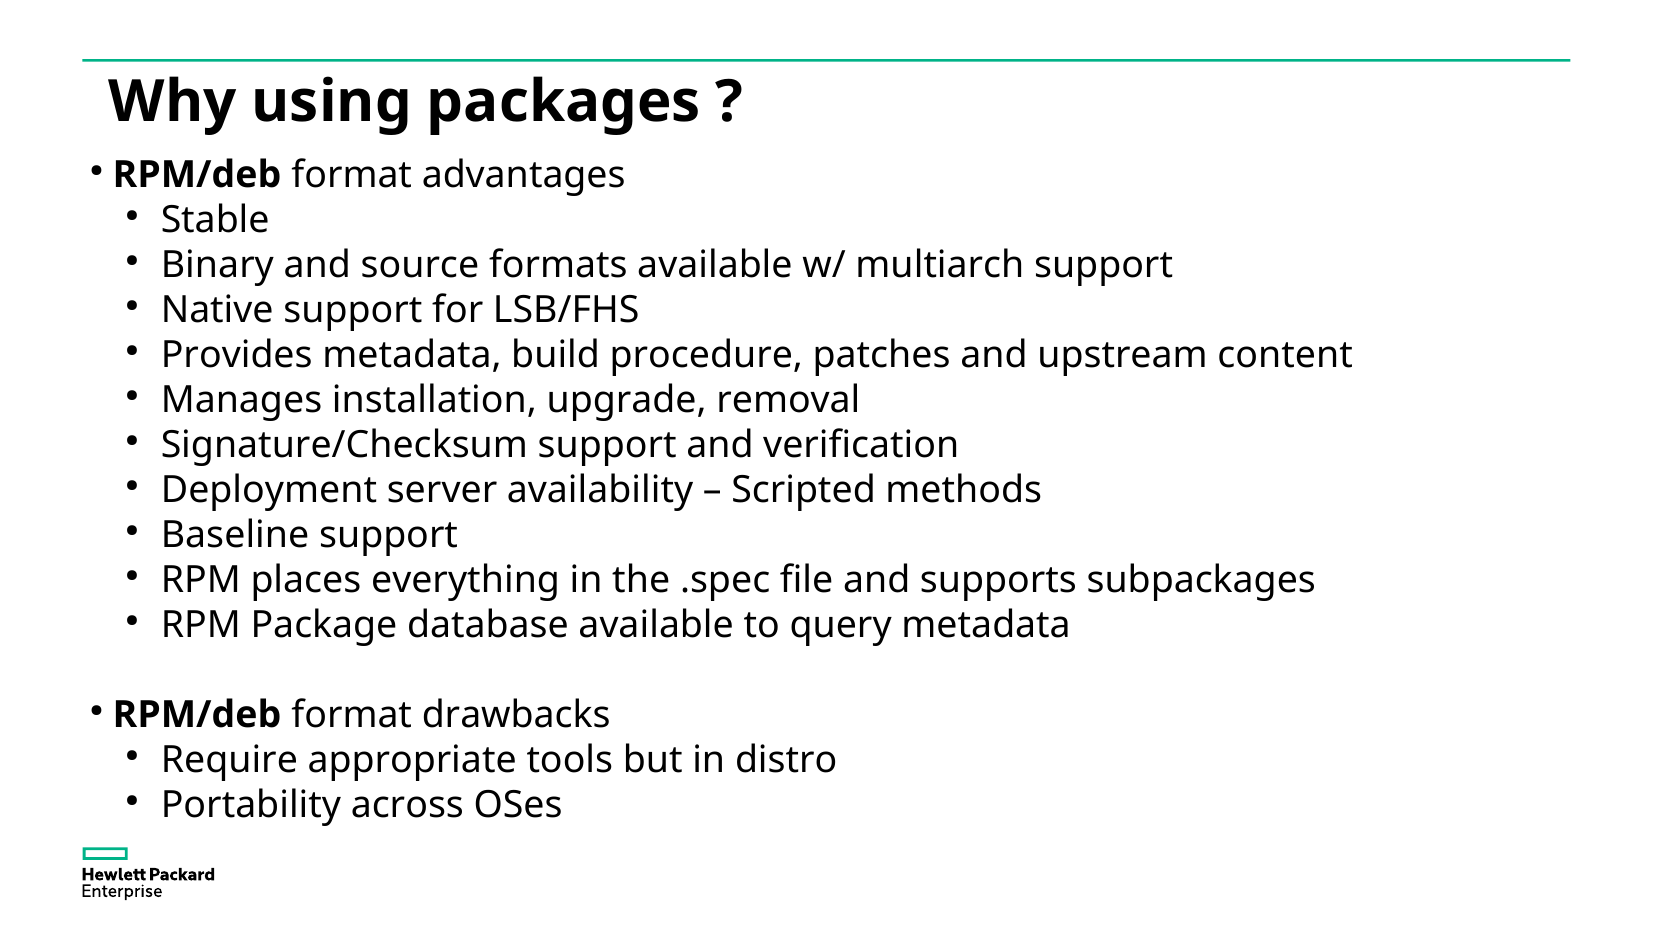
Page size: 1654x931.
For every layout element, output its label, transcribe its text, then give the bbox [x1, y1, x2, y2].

text_box RPM/deb format advantages Stable Binary and source formats available w/ multiarch support Native support for LSB/FHS Provides metadata, build procedure, patches and upstream content Manages installation, upgrade, removal Signature/Checksum support and verification Deployment server availability – Scripted methods Baseline support RPM places everything in the .spec file and supports subpackages RPM Package database available to query metadata RPM/deb format drawbacks Require appropriate tools but in distro Portability across OSes [78, 149, 1654, 894]
title Why using packages ? [97, 55, 1513, 133]
